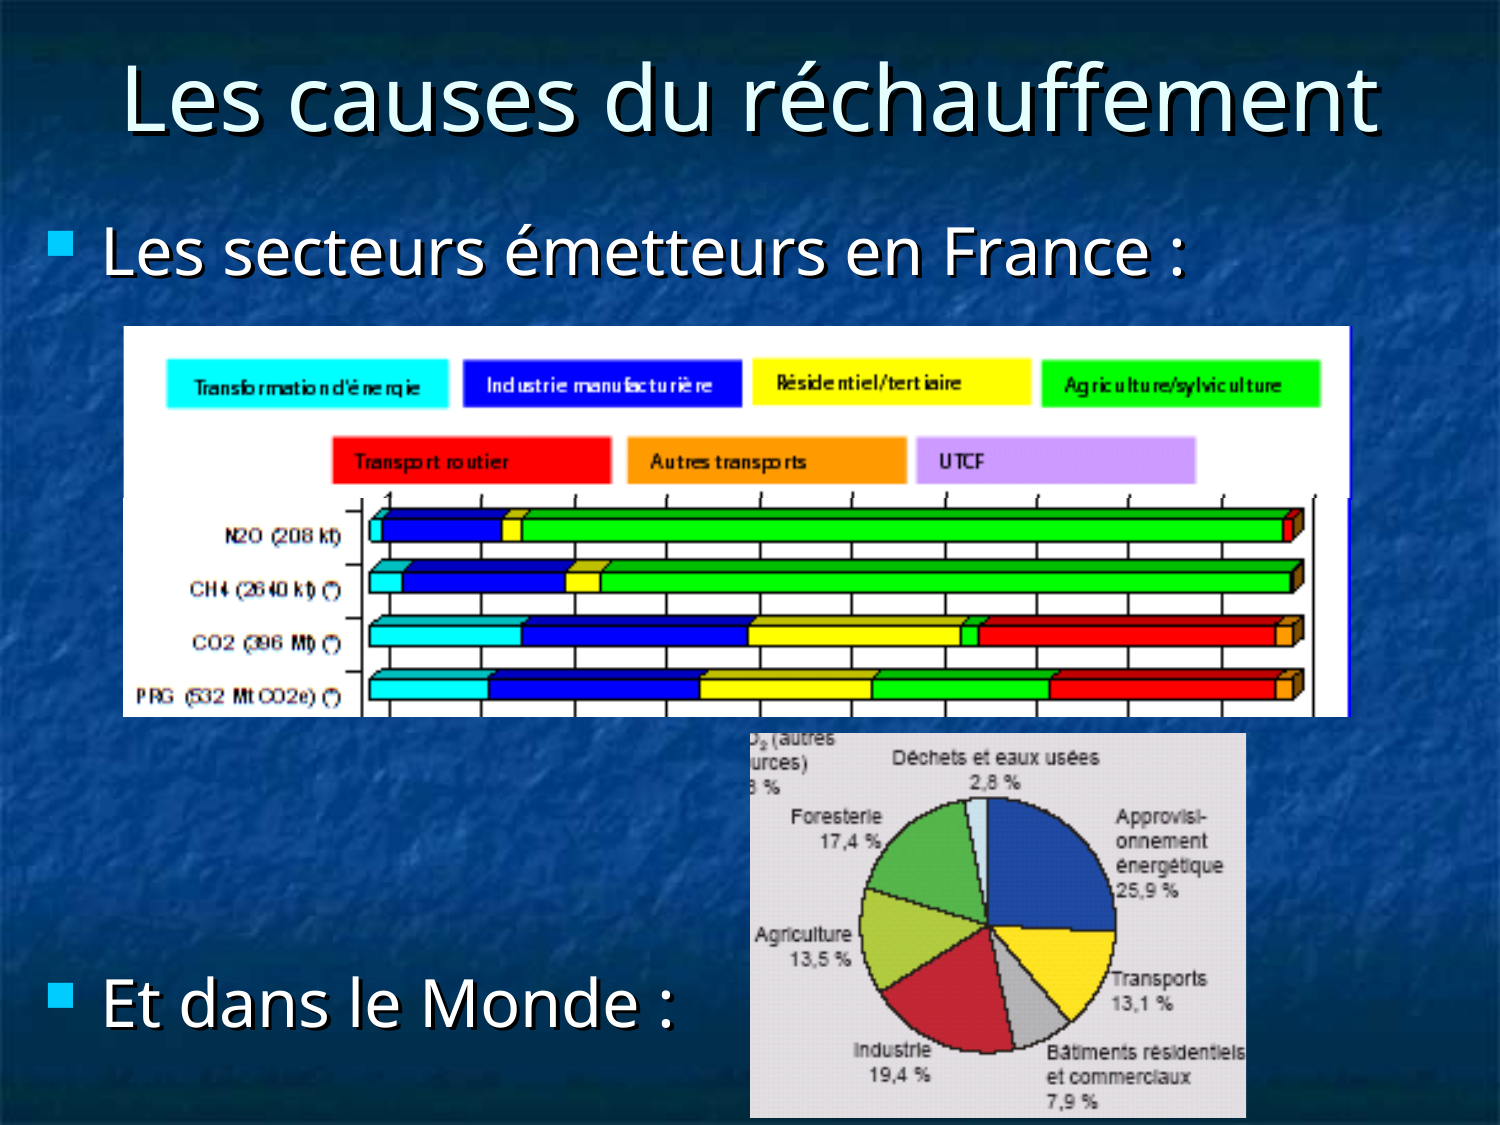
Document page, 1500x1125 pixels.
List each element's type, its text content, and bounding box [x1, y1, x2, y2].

picture [123, 326, 1353, 717]
picture [0, 0, 1500, 1125]
list Les secteurs émetteurs en France : Et dans le Monde : [29, 196, 1380, 1024]
title Les causes du réchauffement [75, 0, 1426, 209]
